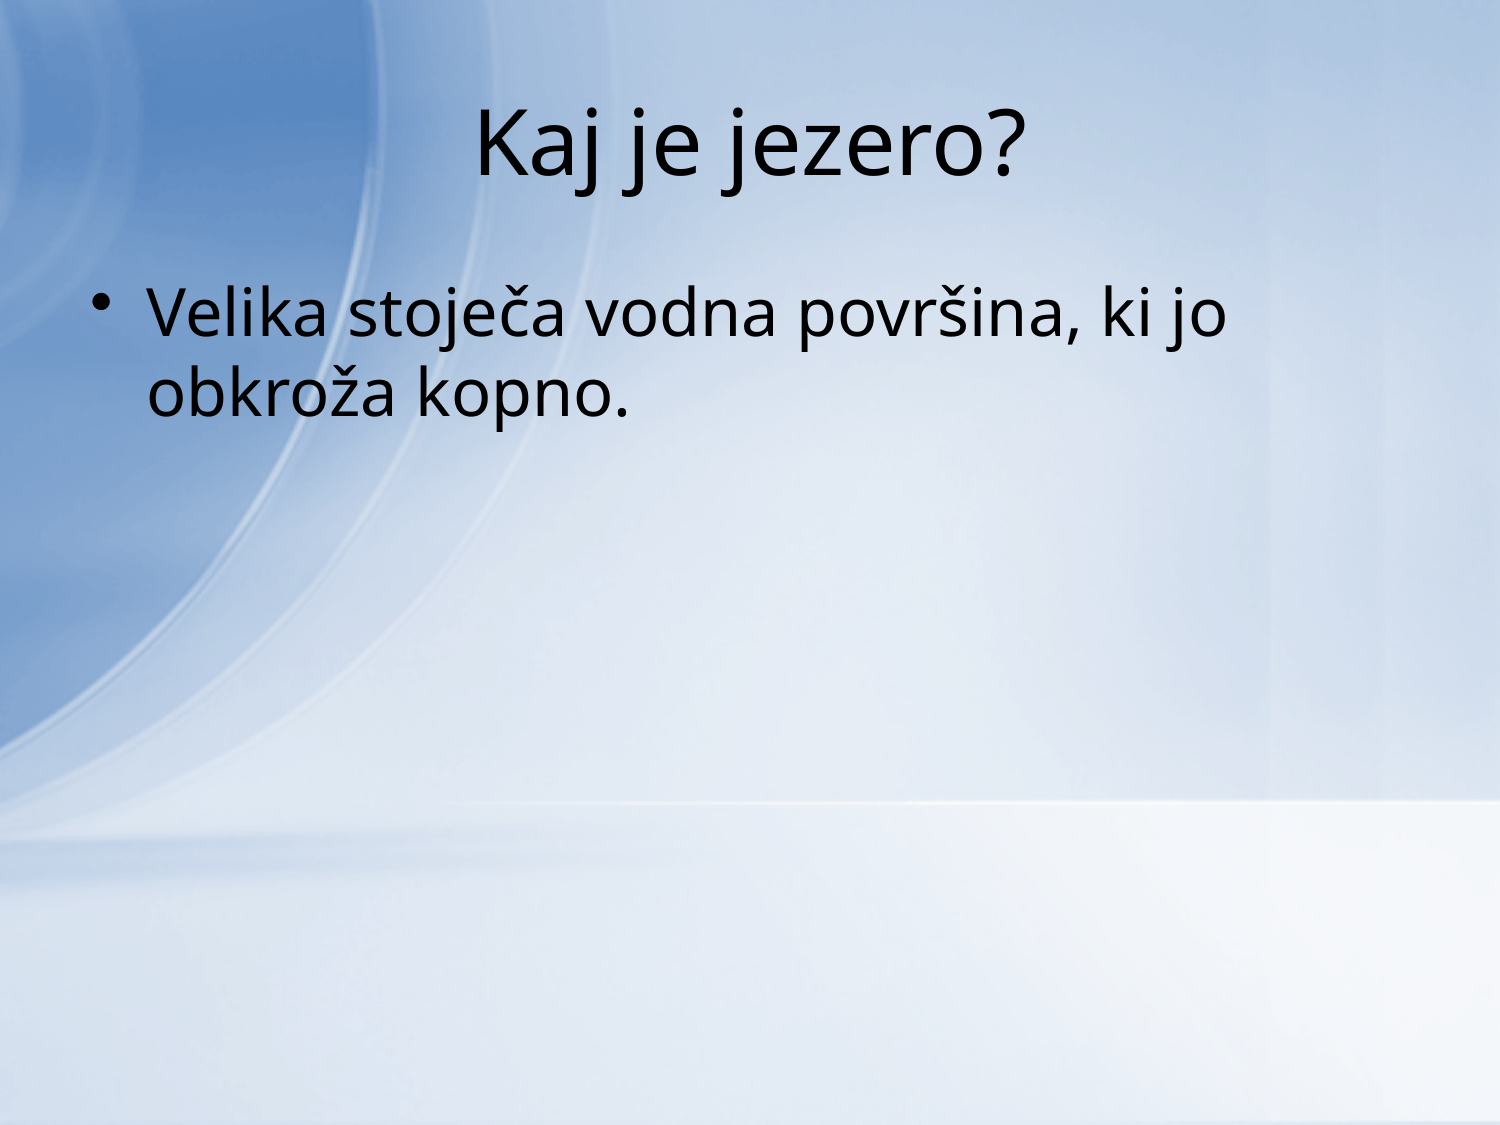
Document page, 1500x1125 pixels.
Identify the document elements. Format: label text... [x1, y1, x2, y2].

title Kaj je jezero? [75, 45, 1425, 233]
list Velika stoječa vodna površina, ki jo obkroža kopno. [75, 262, 1425, 457]
picture [0, 0, 1500, 1125]
